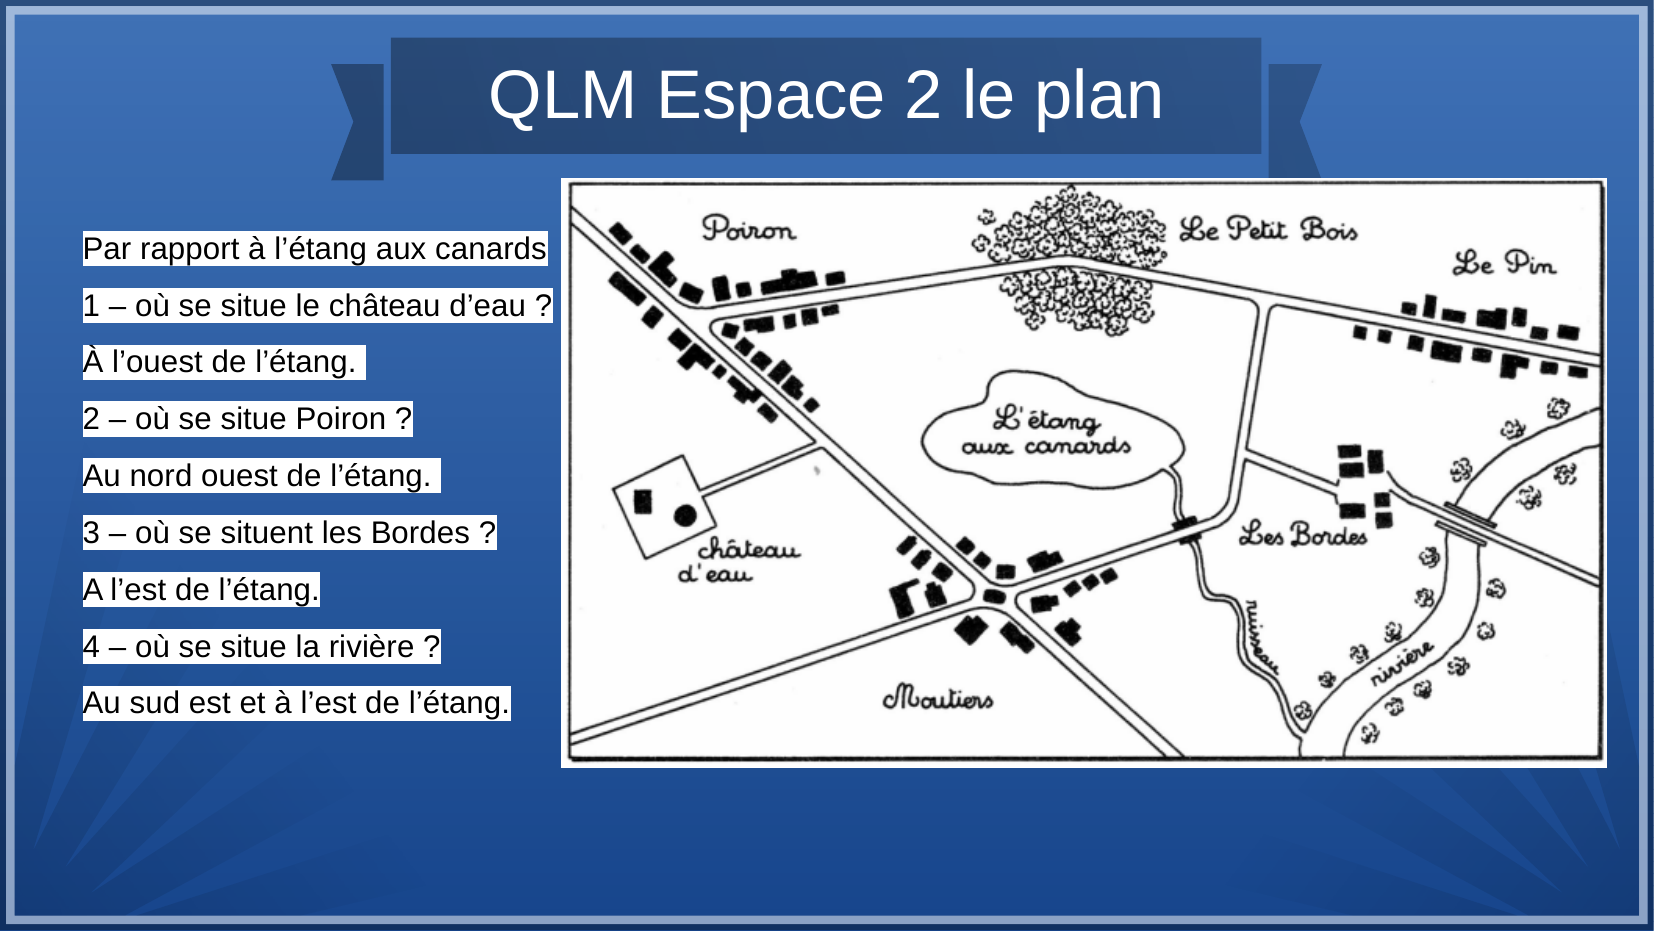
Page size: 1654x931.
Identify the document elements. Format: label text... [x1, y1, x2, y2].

picture [561, 178, 1607, 768]
title QLM Espace 2 le plan [389, 35, 1264, 154]
list Par rapport à l’étang aux canards 1 – où se situe le château d’eau ? À l’ouest de l’étang. 2 – où se situe Poiron ? Au nord ouest de l’étang. 3 – où se situent les Bordes ? A l’est de l’étang. 4 – où se situe la rivière ? Au sud est et à l’est de l’étang. [82, 174, 1571, 798]
